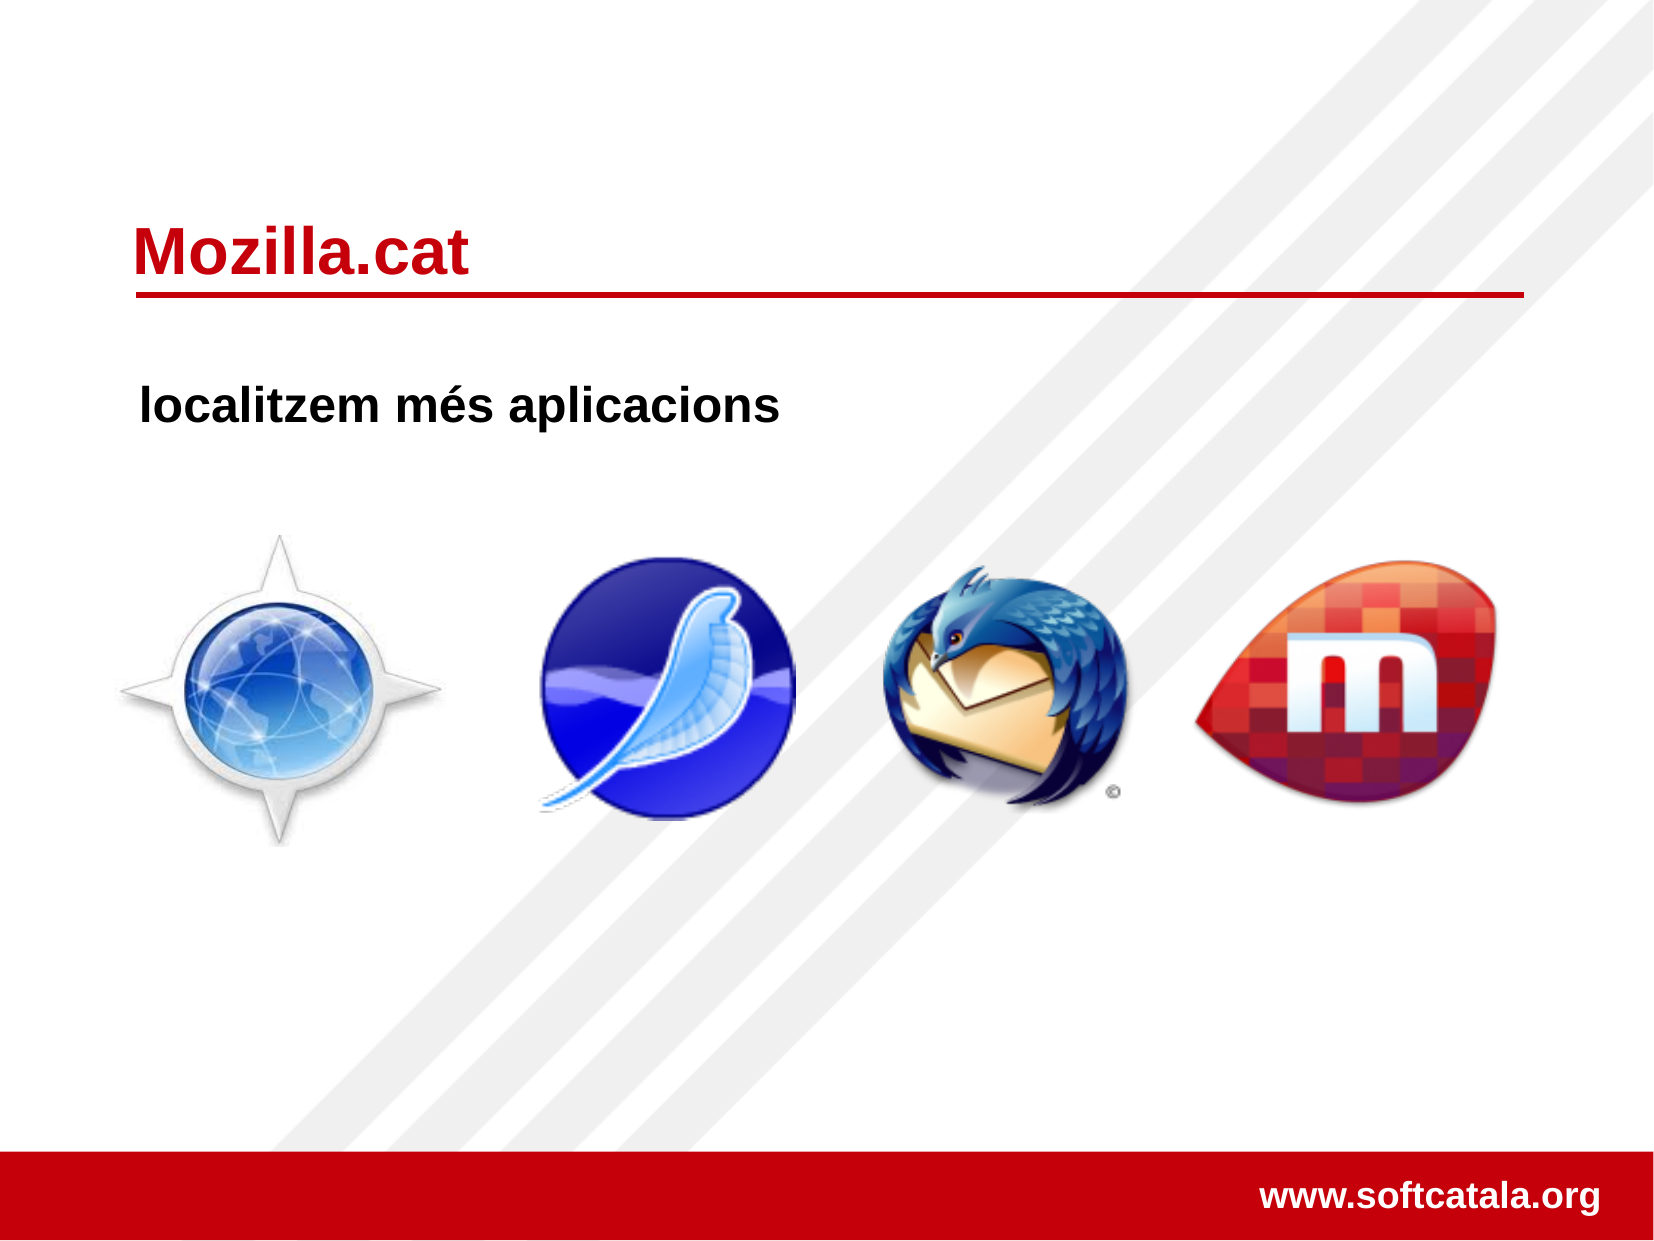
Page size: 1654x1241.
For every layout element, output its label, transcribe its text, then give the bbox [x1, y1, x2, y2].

picture [0, 0, 1654, 1151]
text_box www.softcatala.org [0, 1151, 1654, 1241]
text_box Mozilla.cat [118, 206, 1501, 297]
text_box localitzem més aplicacions [124, 342, 1506, 539]
